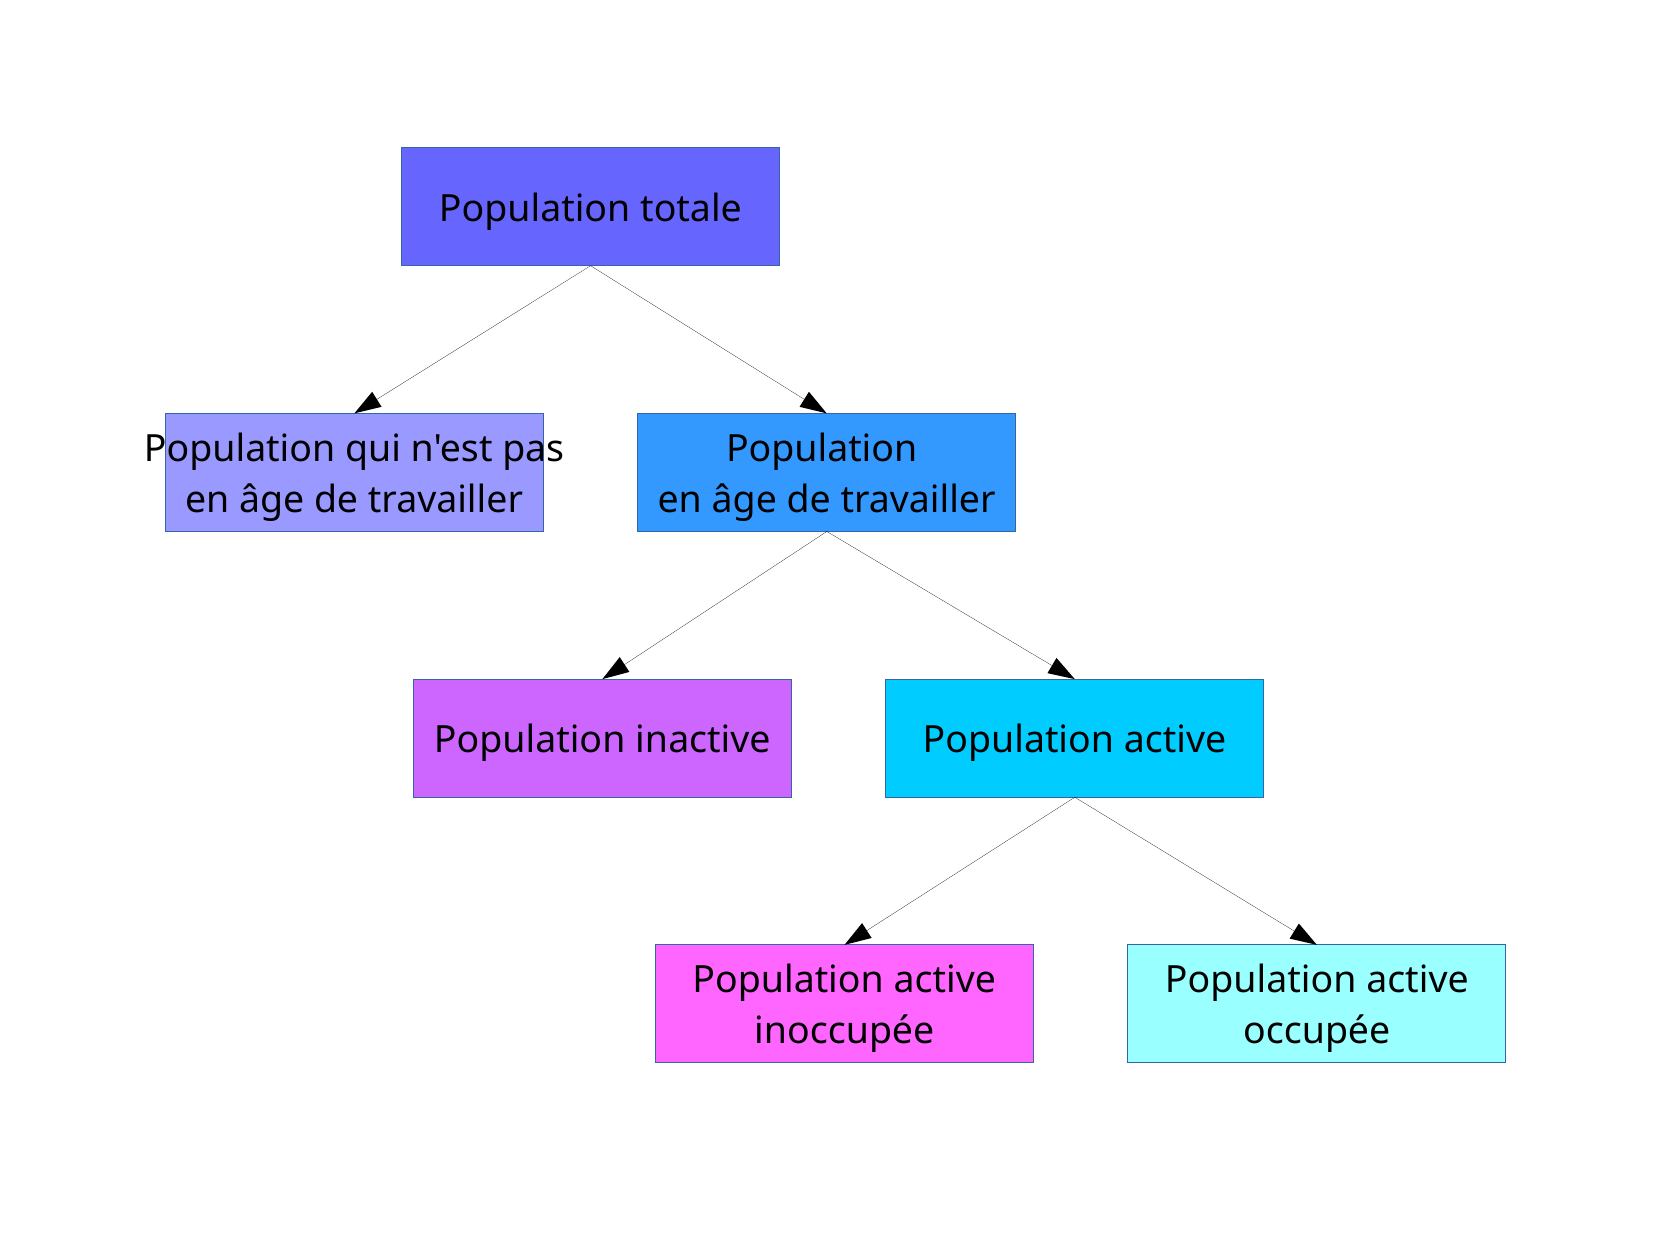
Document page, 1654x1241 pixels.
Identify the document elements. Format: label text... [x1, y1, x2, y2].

text_box Population active occupée [1127, 944, 1506, 1063]
text_box Population totale [401, 147, 780, 266]
text_box Population qui n'est pas en âge de travailler [165, 413, 544, 532]
text_box Population en âge de travailler [637, 413, 1016, 532]
text_box Population inactive [413, 679, 792, 798]
text_box Population active [885, 679, 1264, 798]
text_box Population active inoccupée [655, 944, 1034, 1063]
